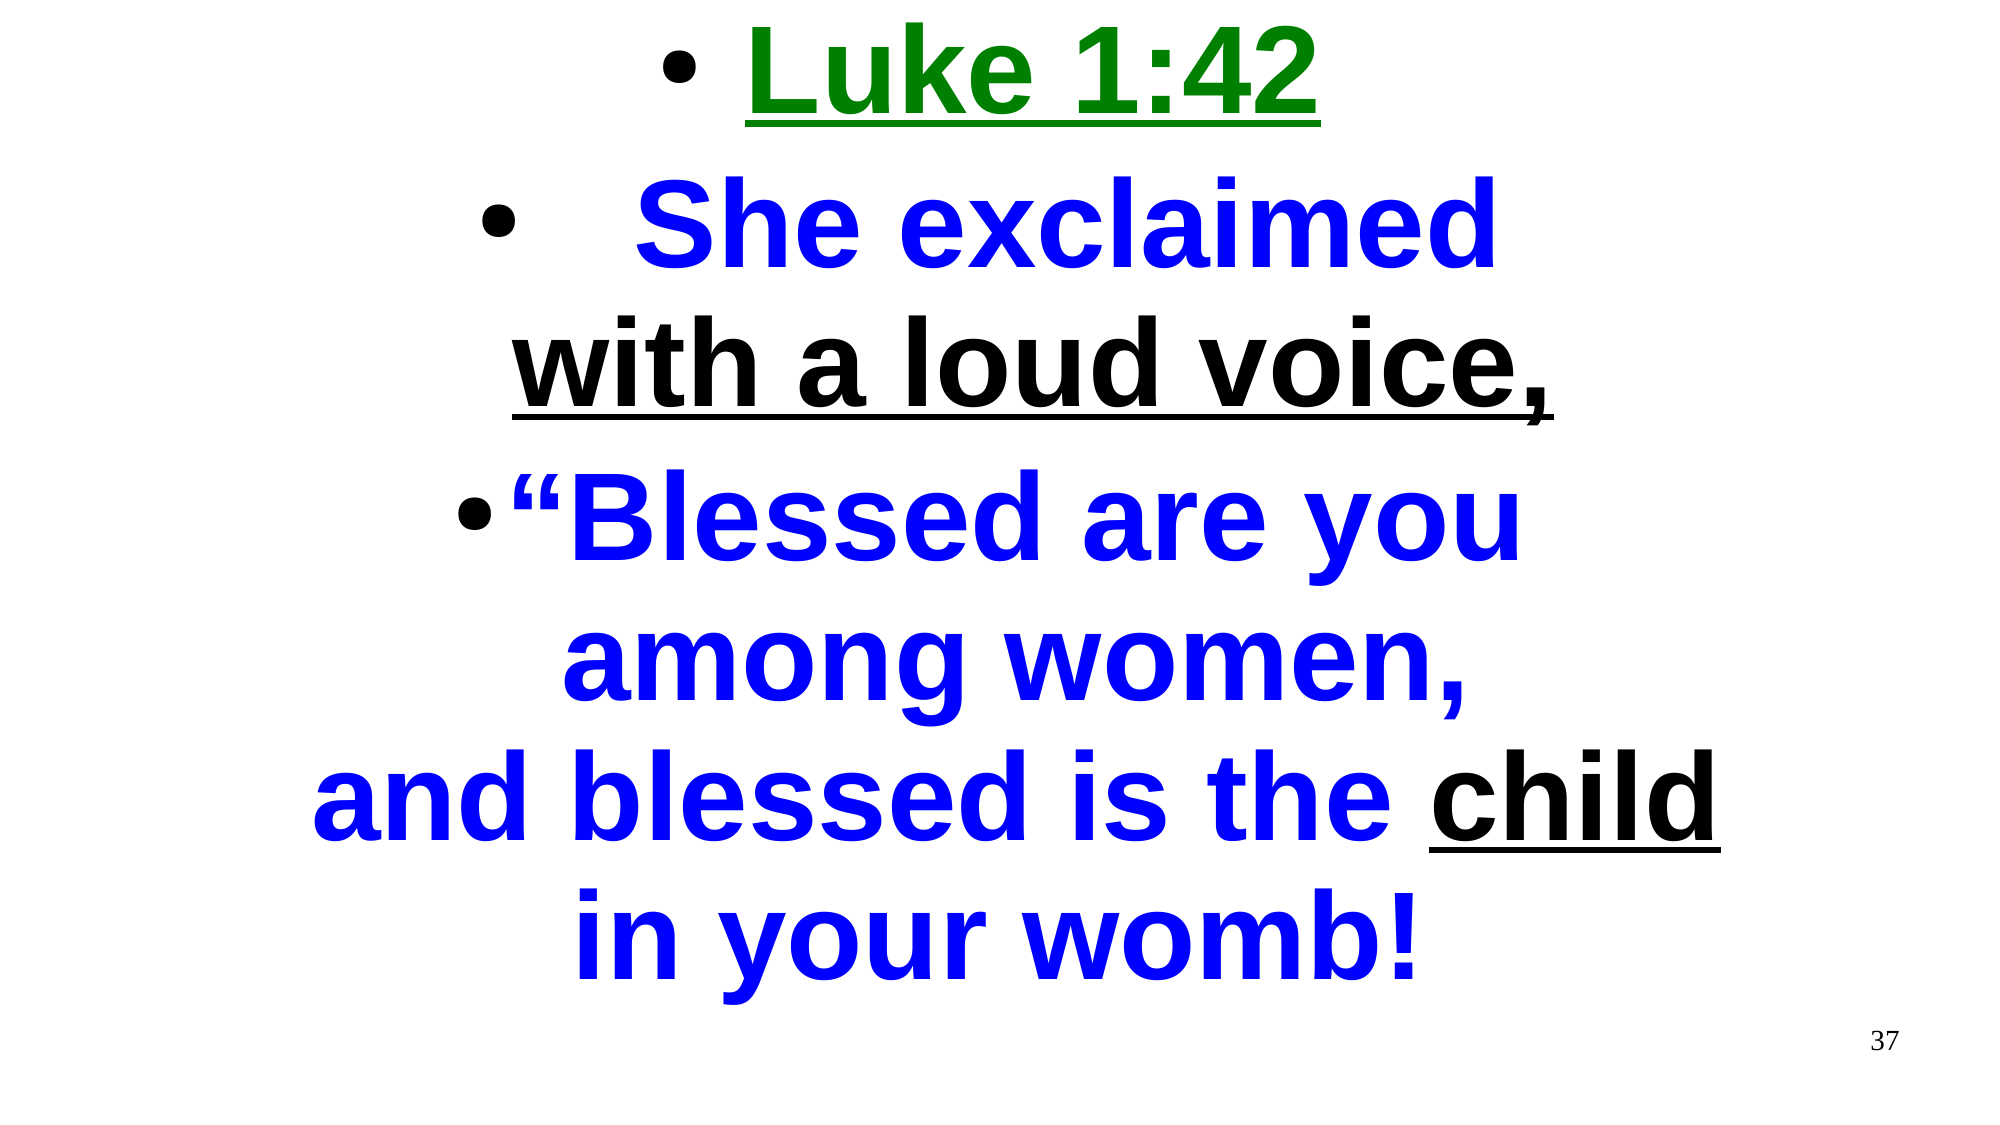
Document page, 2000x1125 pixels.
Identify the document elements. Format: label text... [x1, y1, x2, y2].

list Luke 1:42 She exclaimed with a loud voice, “Blessed are you among women, and blessed is the child in your womb! [0, 0, 1996, 1123]
